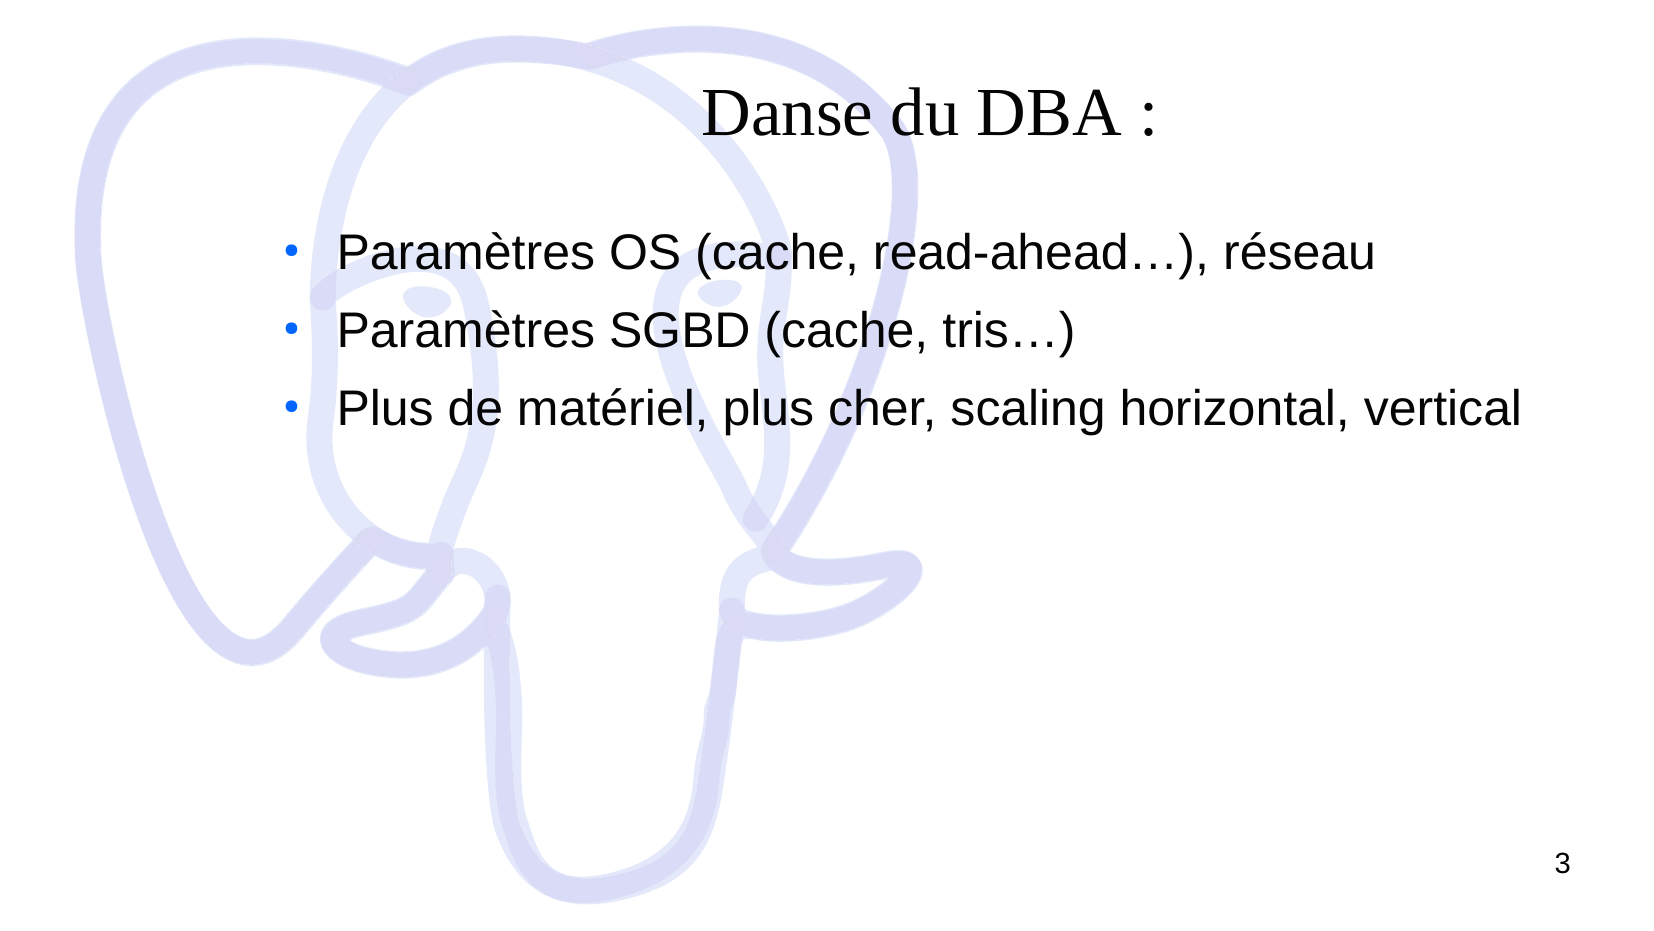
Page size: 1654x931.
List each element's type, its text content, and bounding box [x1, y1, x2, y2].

title Danse du DBA : [265, 35, 1595, 189]
list Paramètres OS (cache, read-ahead…), réseau Paramètres SGBD (cache, tris…) Plus de matériel, plus cher, scaling horizontal, vertical [265, 224, 1595, 764]
